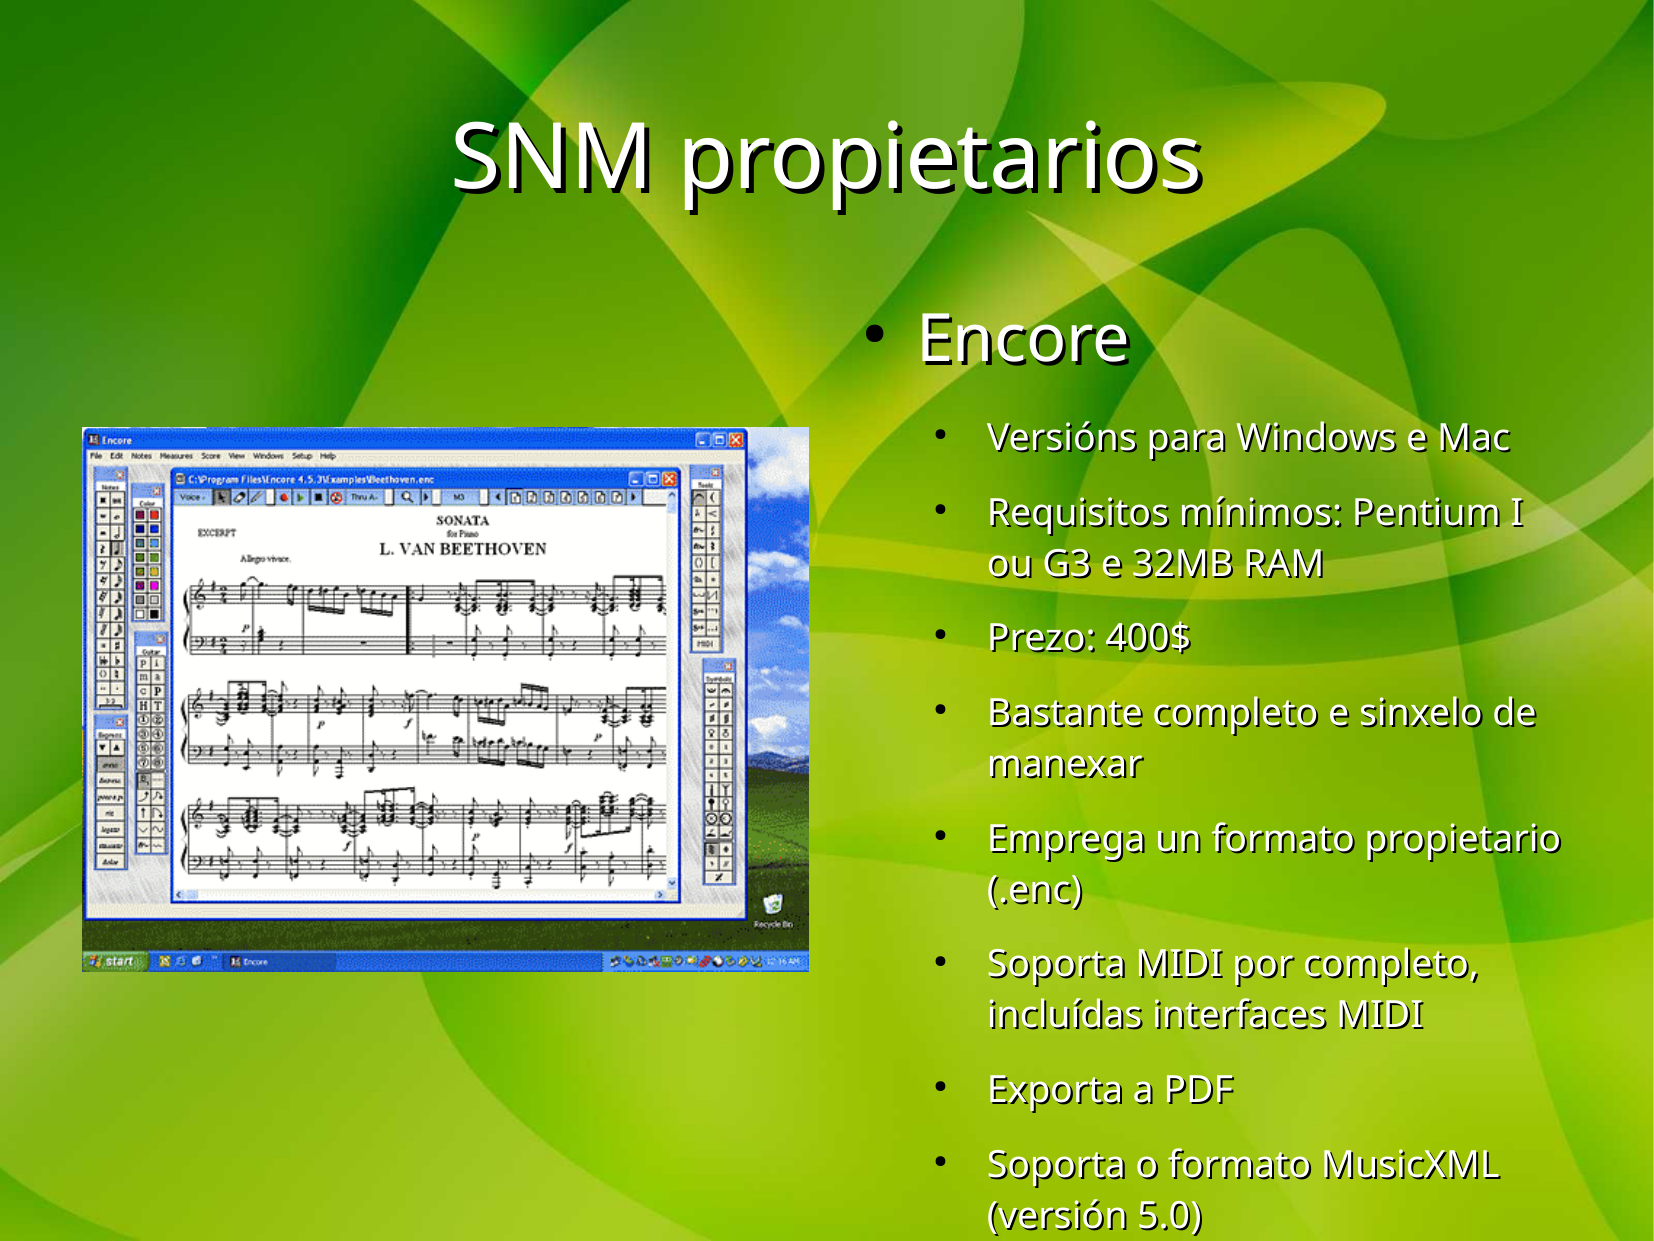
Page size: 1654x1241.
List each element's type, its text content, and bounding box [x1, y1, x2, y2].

list Encore Versións para Windows e Mac Requisitos mínimos: Pentium I ou G3 e 32MB RAM Prezo: 400$ Bastante completo e sinxelo de manexar Emprega un formato propietario (.enc) Soporta MIDI por completo, incluídas interfaces MIDI Exporta a PDF Soporta o formato MusicXML (versión 5.0) [845, 290, 1572, 1129]
picture [0, 0, 1654, 1241]
title SNM propietarios [82, 49, 1571, 257]
